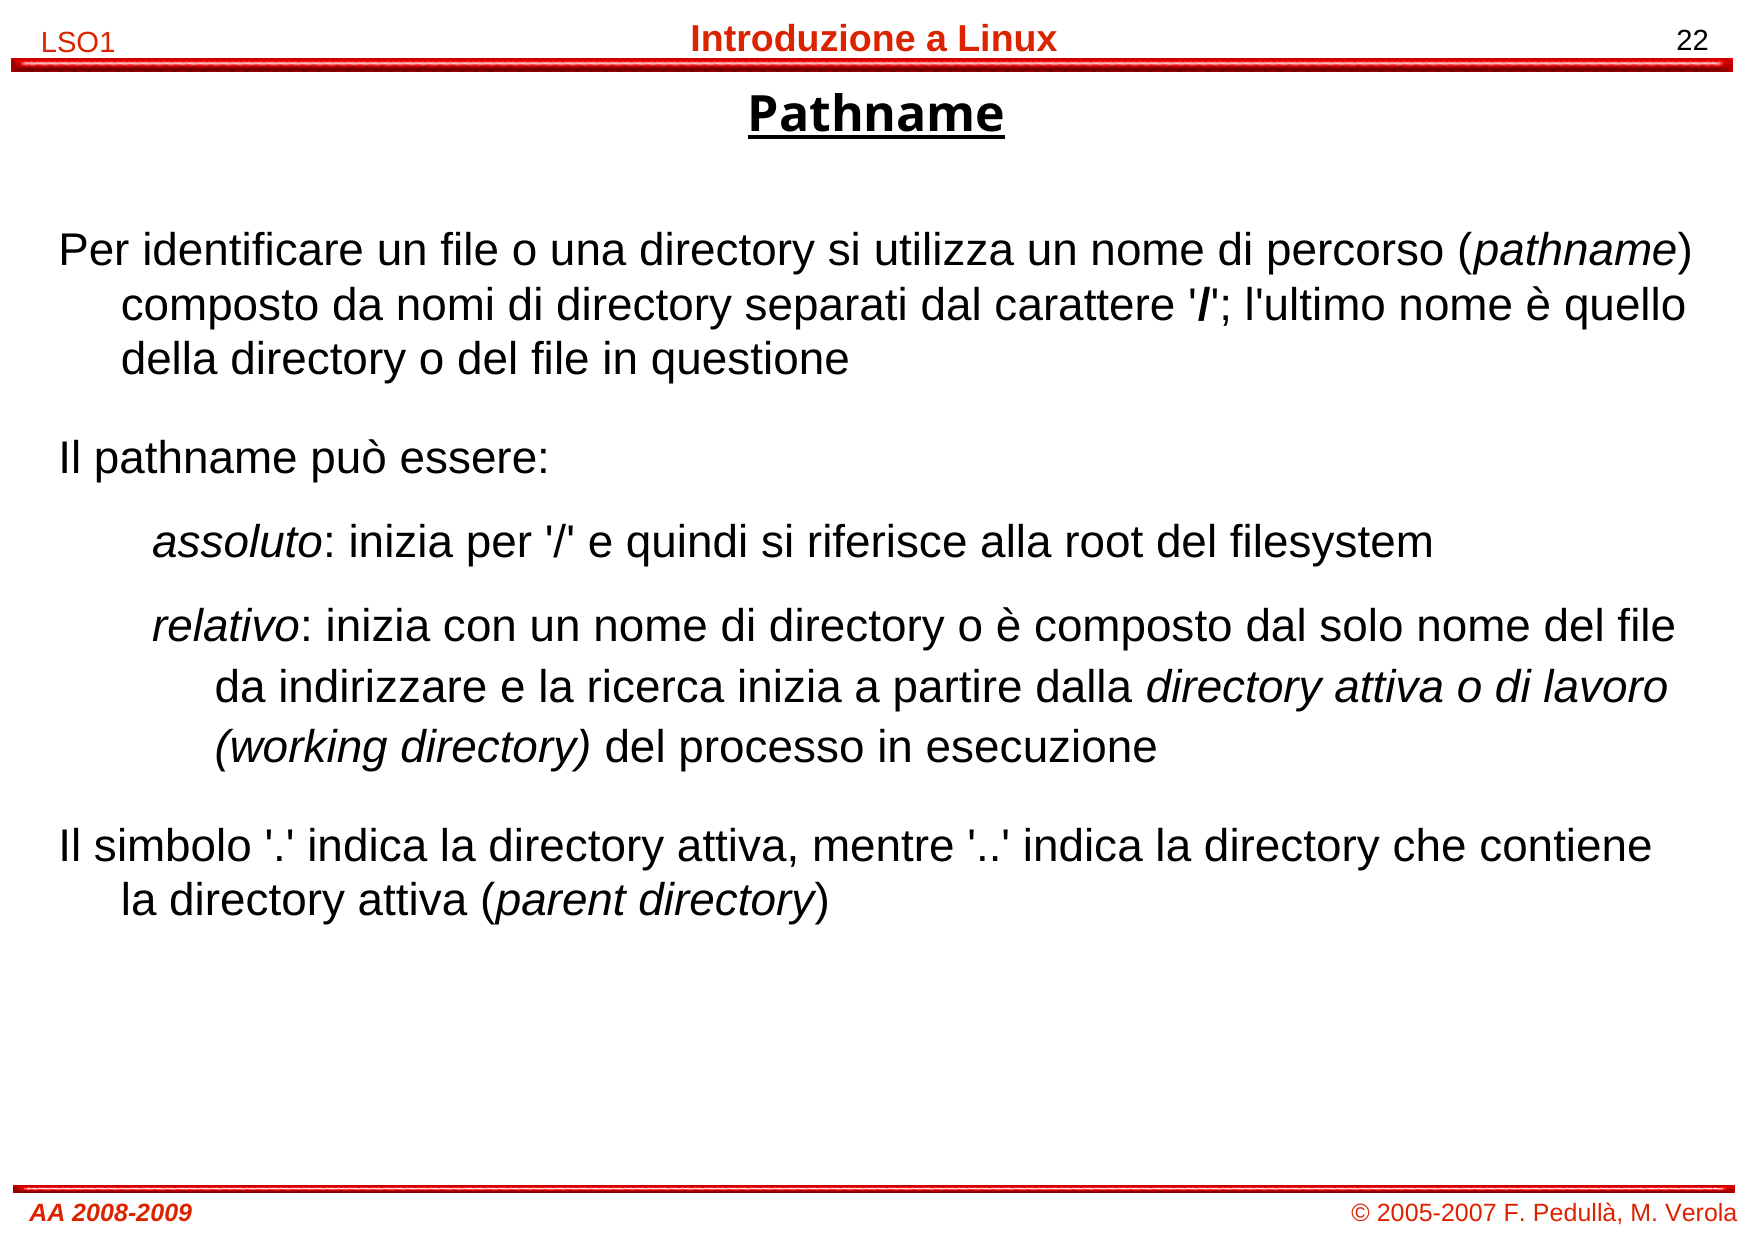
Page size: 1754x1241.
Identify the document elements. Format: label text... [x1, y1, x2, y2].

picture [13, 1185, 1735, 1193]
list Per identificare un file o una directory si utilizza un nome di percorso (pathname) composto da nomi di directory separati dal carattere '/'; l'ultimo nome è quello della directory o del file in questione Il pathname può essere: assoluto: inizia per '/' e quindi si riferisce alla root del filesystem relativo: inizia con un nome di directory o è composto dal solo nome del file da indirizzare e la ricerca inizia a partire dalla directory attiva o di lavoro (working directory) del processo in esecuzione Il simbolo '.' indica la directory attiva, mentre '..' indica la directory che contiene la directory attiva (parent directory) [58, 220, 1696, 974]
title Pathname [40, 66, 1714, 162]
picture [11, 58, 1733, 72]
